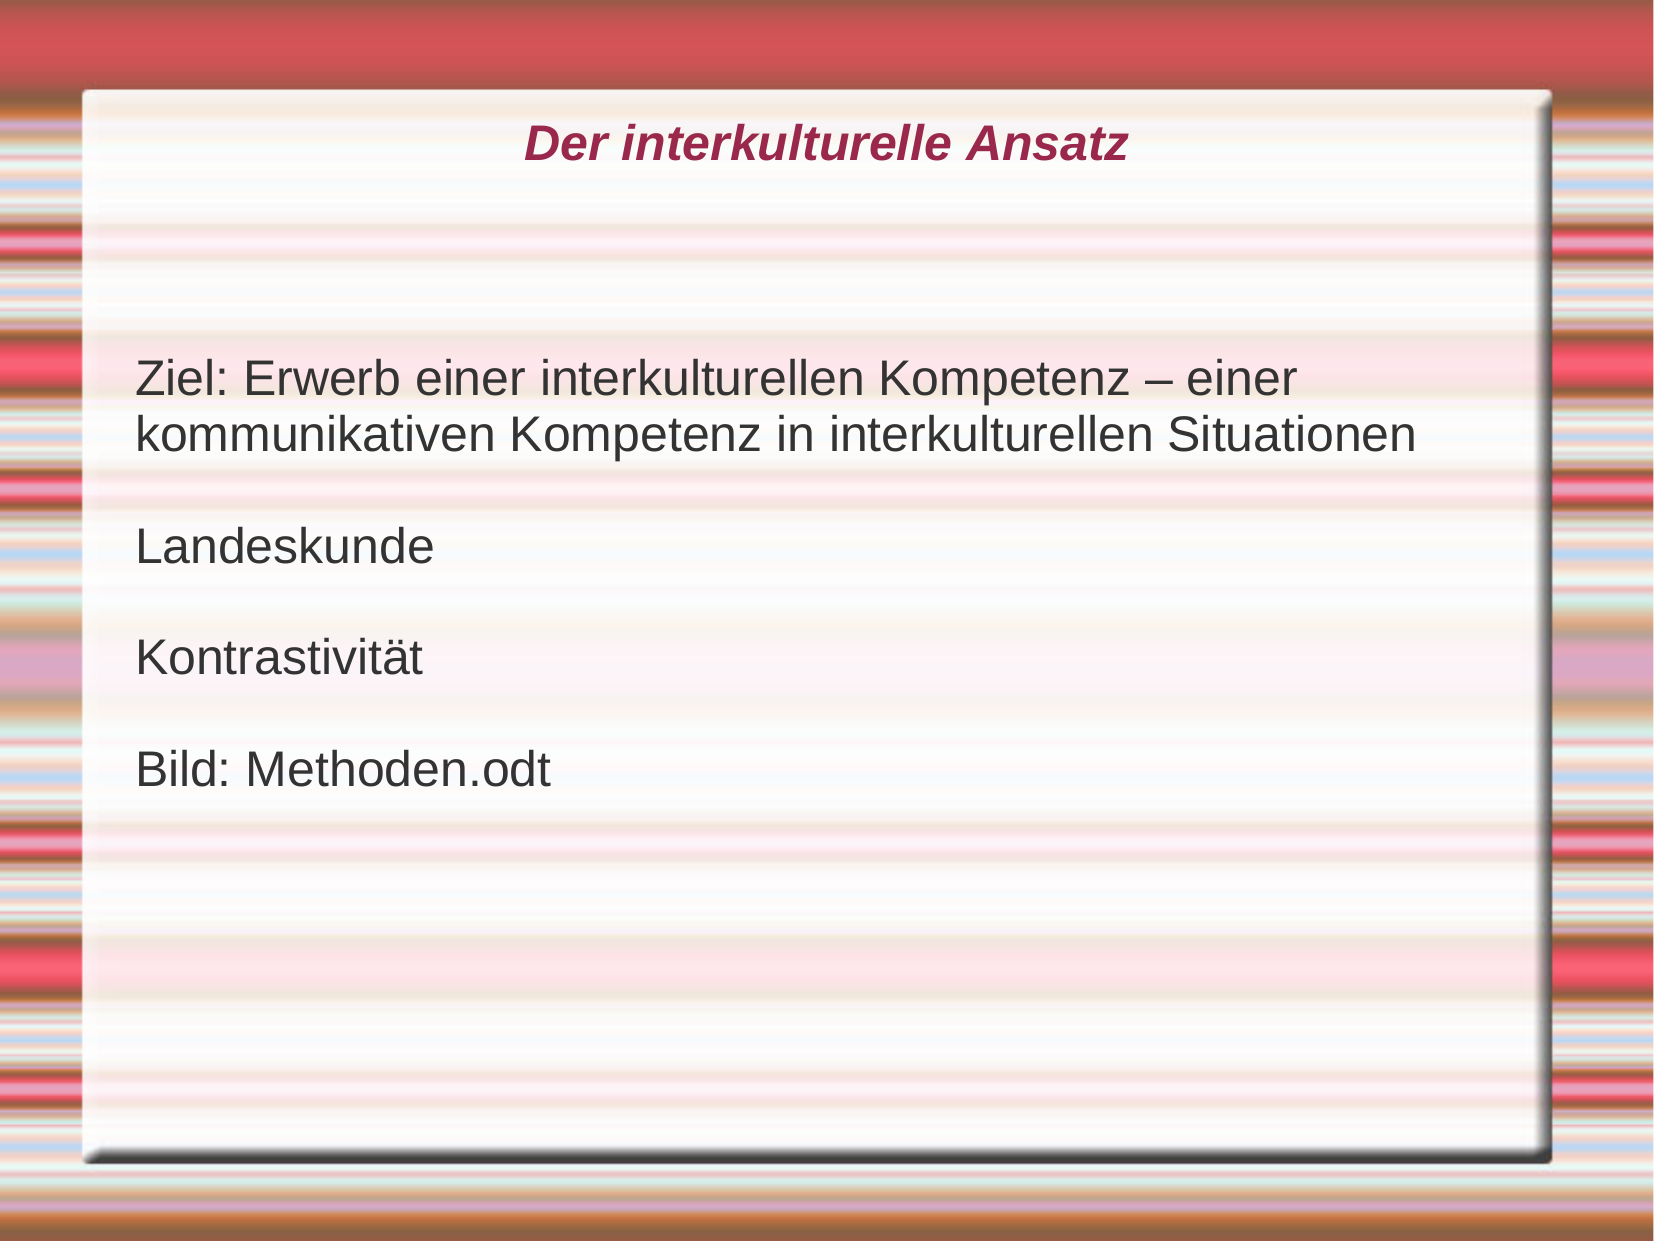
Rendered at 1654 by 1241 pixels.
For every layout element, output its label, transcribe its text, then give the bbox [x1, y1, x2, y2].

picture [0, 0, 1654, 1241]
list Ziel: Erwerb einer interkulturellen Kompetenz – einer kommunikativen Kompetenz in interkulturellen Situationen Landeskunde Kontrastivität Bild: Methoden.odt [134, 350, 1516, 1132]
title Der interkulturelle Ansatz [121, 50, 1534, 237]
